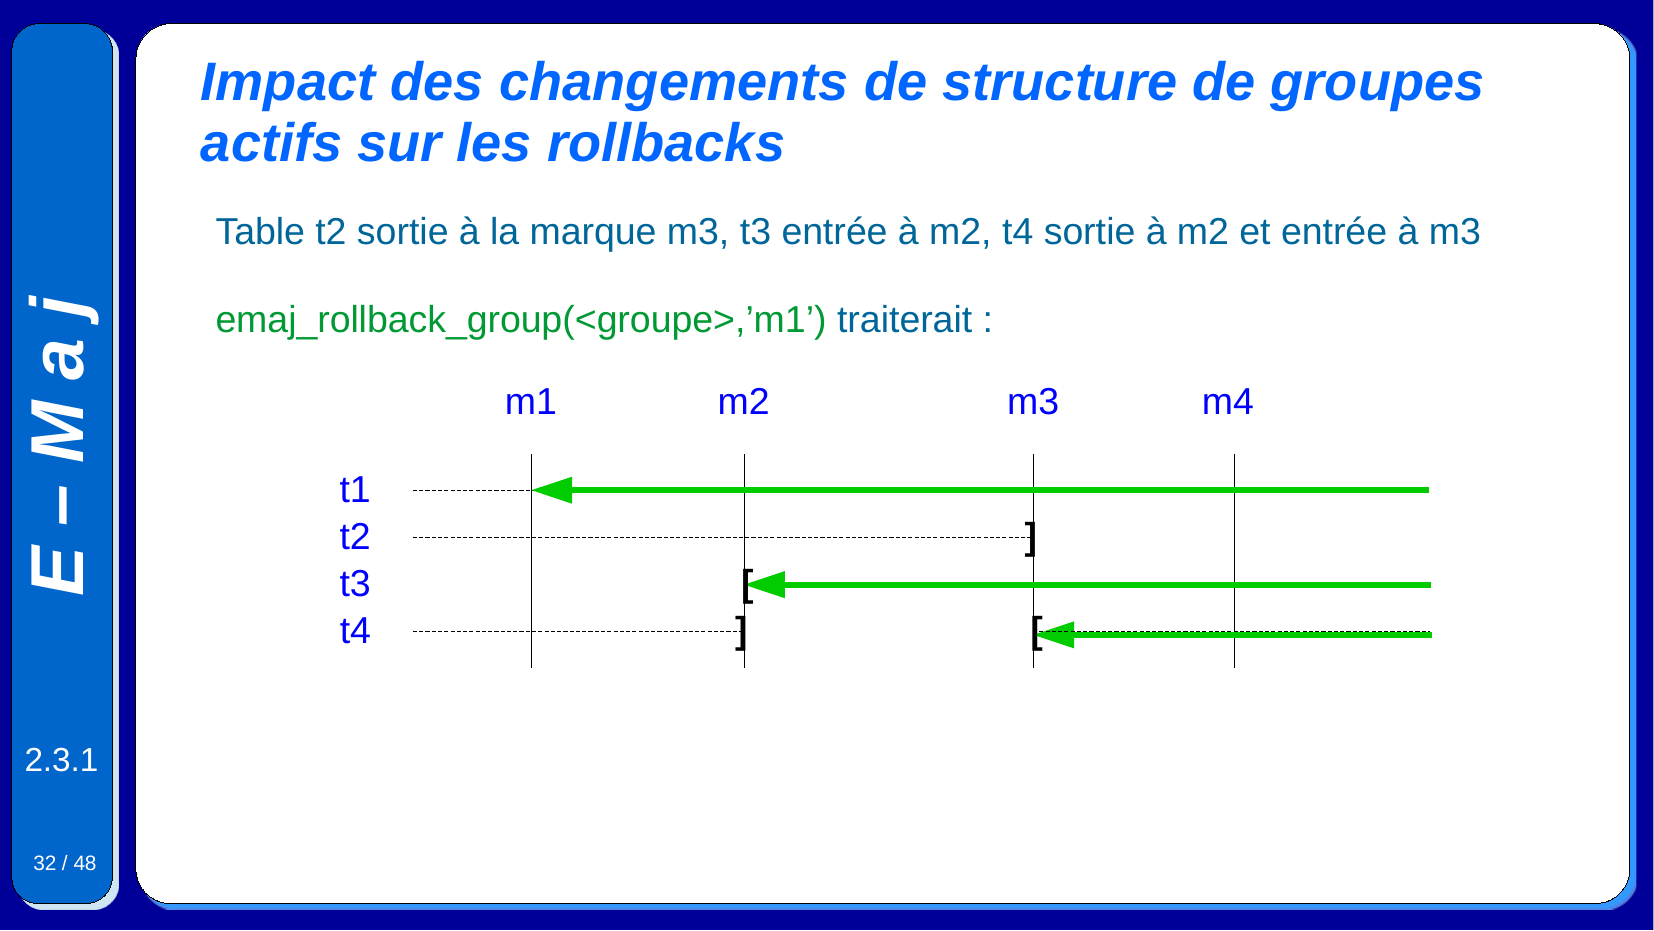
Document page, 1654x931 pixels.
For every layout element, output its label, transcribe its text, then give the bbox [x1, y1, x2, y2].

text_box t1 [324, 460, 386, 507]
text_box t3 [324, 555, 386, 602]
text_box t2 [324, 507, 386, 555]
text_box [ [1015, 602, 1058, 660]
text_box m4 [1187, 373, 1269, 430]
text_box m1 [490, 373, 572, 430]
text_box t4 [324, 602, 386, 660]
text_box [ [726, 555, 769, 612]
text_box m3 [992, 373, 1074, 430]
text_box ] [720, 602, 763, 660]
text_box m2 [702, 373, 785, 430]
text_box ] [1009, 507, 1053, 565]
title Impact des changements de structure de groupes actifs sur les rollbacks [200, 34, 1575, 191]
text_box emaj_rollback_group(<groupe>,’m1’) traiterait : [200, 291, 1009, 349]
text_box Table t2 sortie à la marque m3, t3 entrée à m2, t4 sortie à m2 et entrée à m3 [200, 203, 1507, 260]
